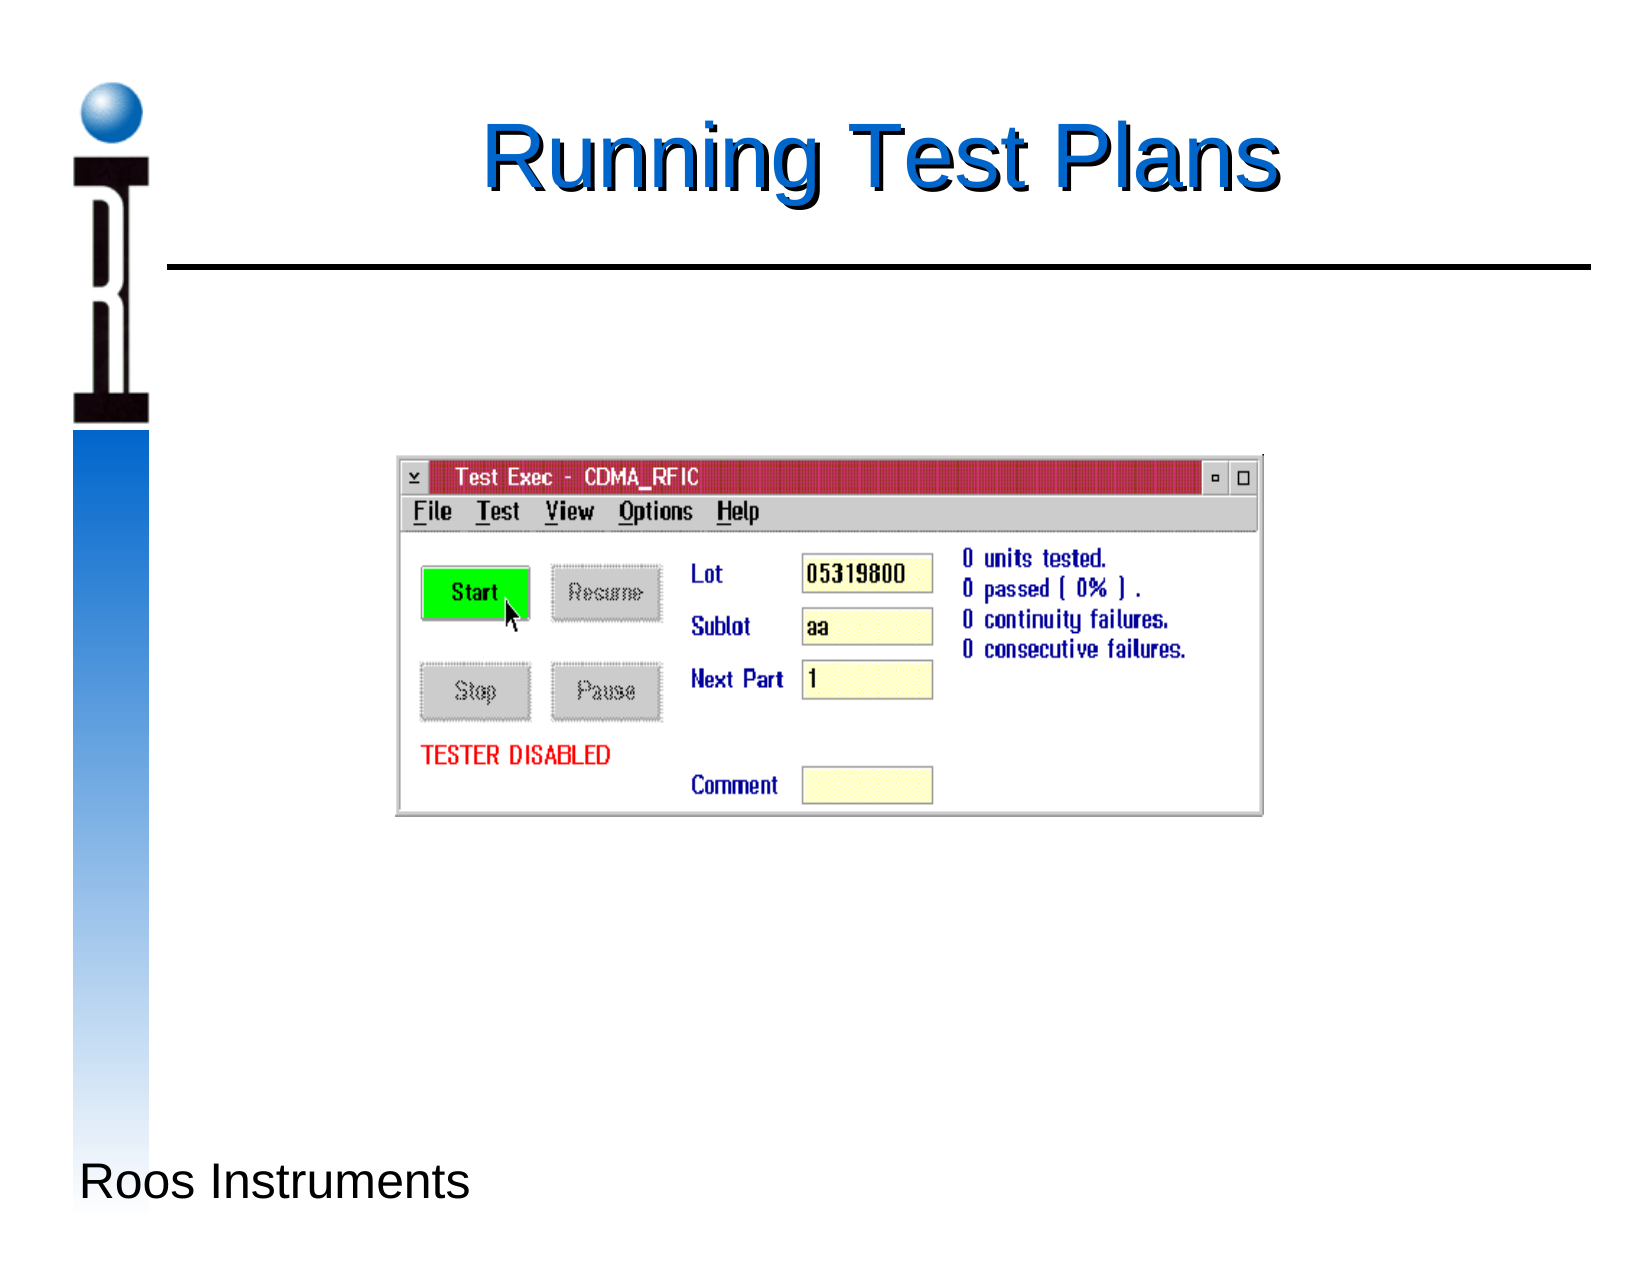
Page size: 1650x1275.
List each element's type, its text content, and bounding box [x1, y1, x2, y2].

picture [395, 454, 1264, 817]
title Running Test Plans [171, 59, 1591, 253]
picture [69, 78, 154, 430]
